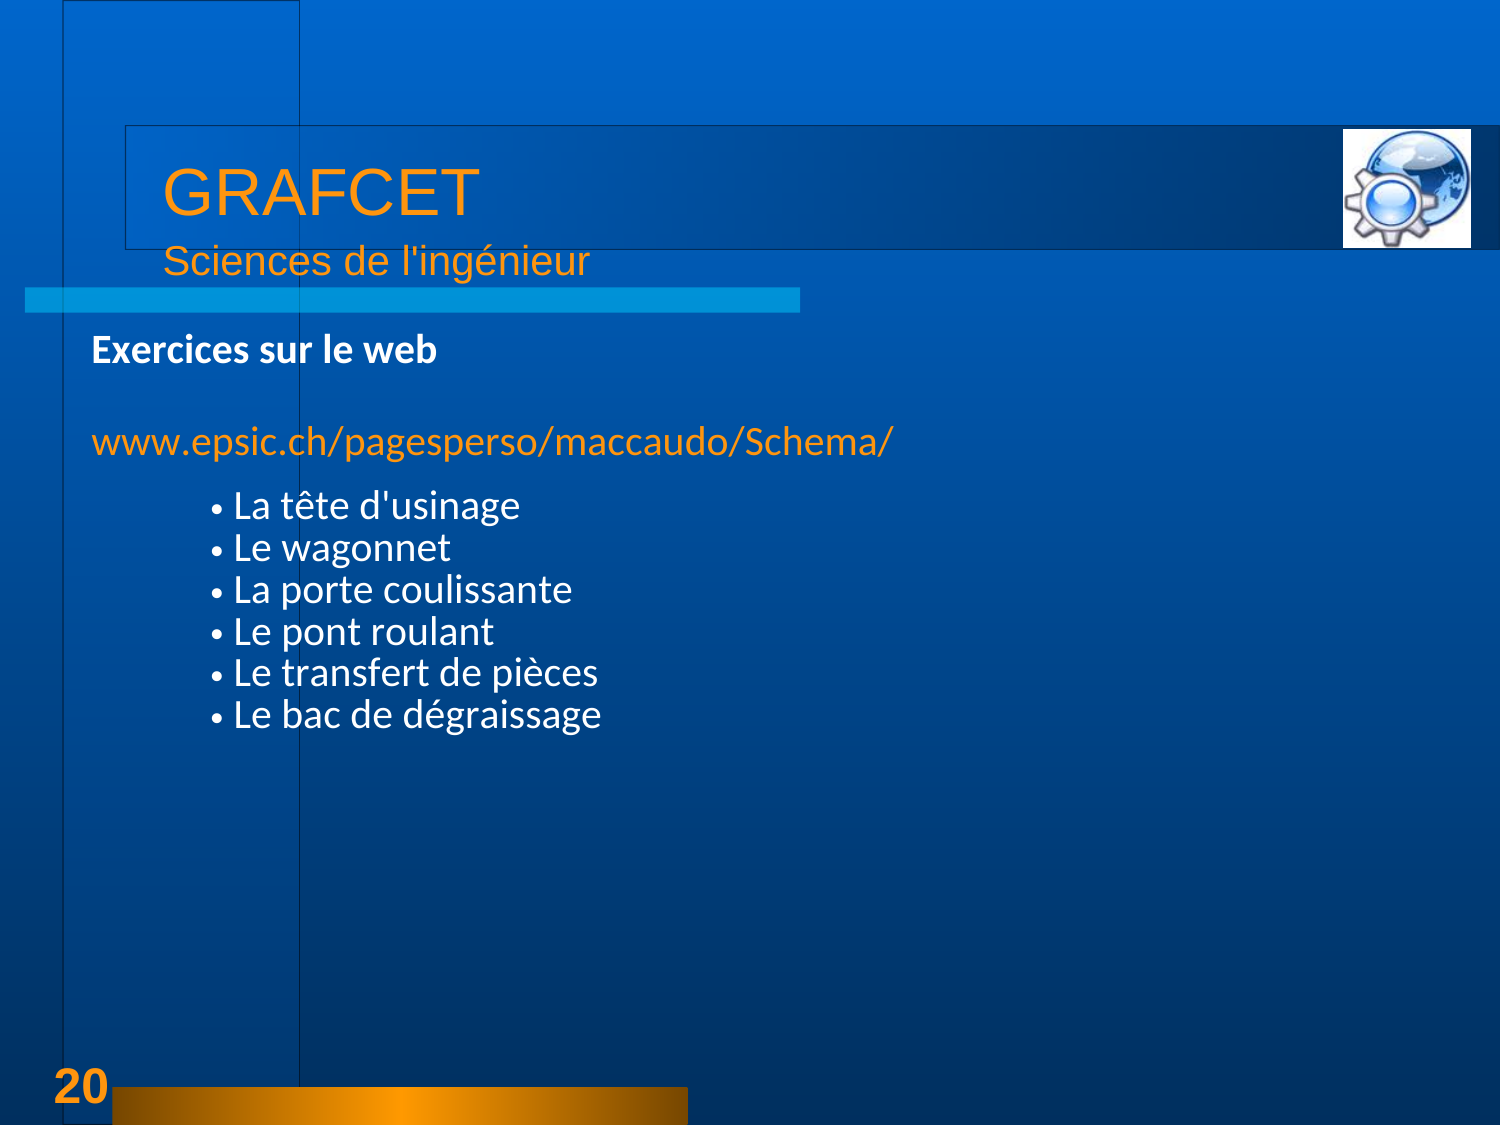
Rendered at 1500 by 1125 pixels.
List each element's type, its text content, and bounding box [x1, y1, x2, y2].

text_box Exercices sur le web www.epsic.ch/pagesperso/maccaudo/Schema/ La tête d'usinage Le wagonnet La porte coulissante Le pont roulant Le transfert de pièces Le bac de dégraissage [76, 324, 1447, 981]
picture [1343, 129, 1471, 248]
